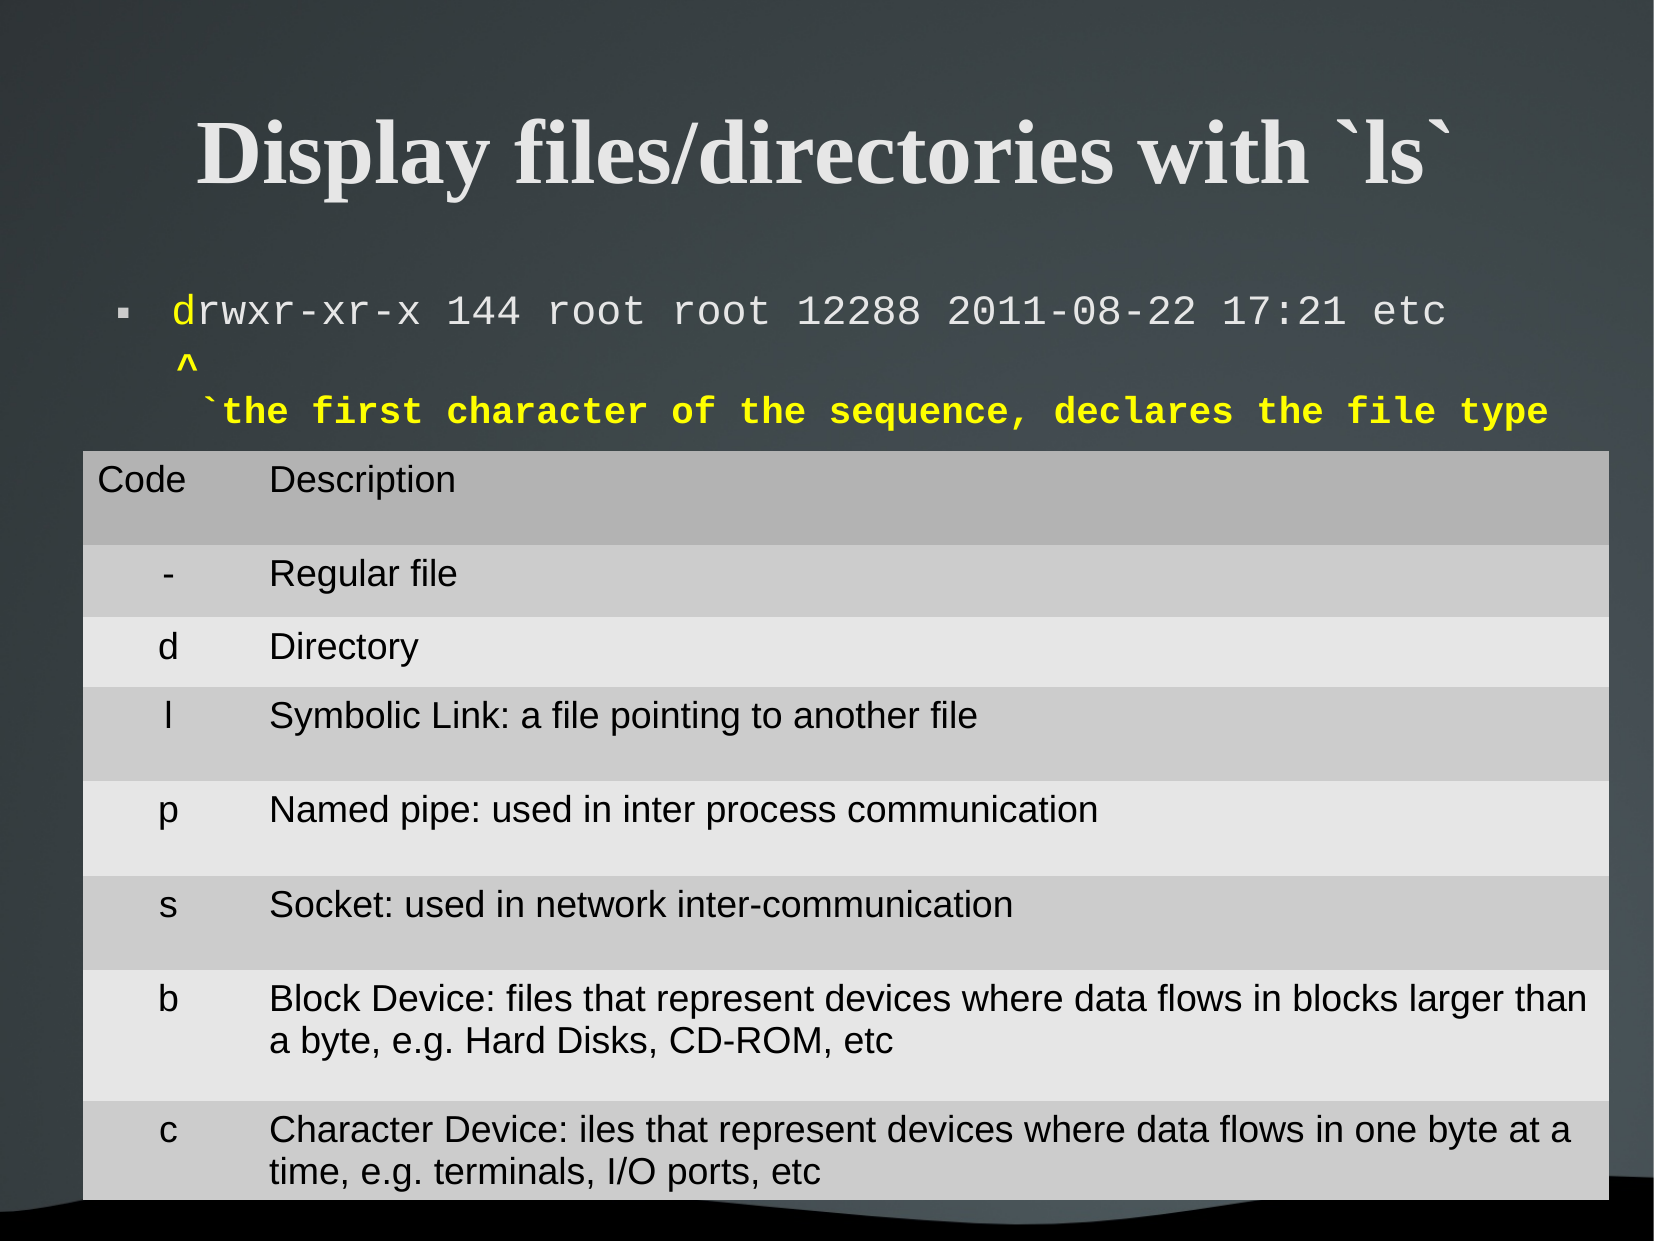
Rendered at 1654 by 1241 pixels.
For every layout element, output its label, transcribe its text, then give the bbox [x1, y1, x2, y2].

picture [0, 0, 1654, 1241]
table_cell Directory [254, 617, 1609, 687]
table_cell s [83, 876, 254, 970]
table_cell c [83, 1101, 254, 1200]
table_cell d [83, 617, 254, 687]
table_cell Socket: used in network inter-communication [254, 876, 1609, 970]
table_cell Block Device: files that represent devices where data flows in blocks larger than a byte, e.g. Hard Disks, CD-ROM, etc [254, 970, 1609, 1101]
list drwxr-xr-x 144 root root 12288 2011-08-22 17:21 etc [82, 290, 1571, 1109]
text_box ^ `the first character of the sequence, declares the file type [161, 342, 1587, 442]
table_cell l [83, 687, 254, 781]
table_cell b [83, 970, 254, 1101]
table_cell - [83, 545, 254, 617]
table_cell Regular file [254, 545, 1609, 617]
table_cell Character Device: iles that represent devices where data flows in one byte at a time, e.g. terminals, I/O ports, etc [254, 1101, 1609, 1200]
title Display files/directories with `ls` [82, 49, 1571, 257]
table_cell Symbolic Link: a file pointing to another file [254, 687, 1609, 781]
table_header Description [254, 451, 1609, 545]
table_cell Named pipe: used in inter process communication [254, 781, 1609, 876]
table_cell p [83, 781, 254, 876]
table_header Code [83, 451, 254, 545]
